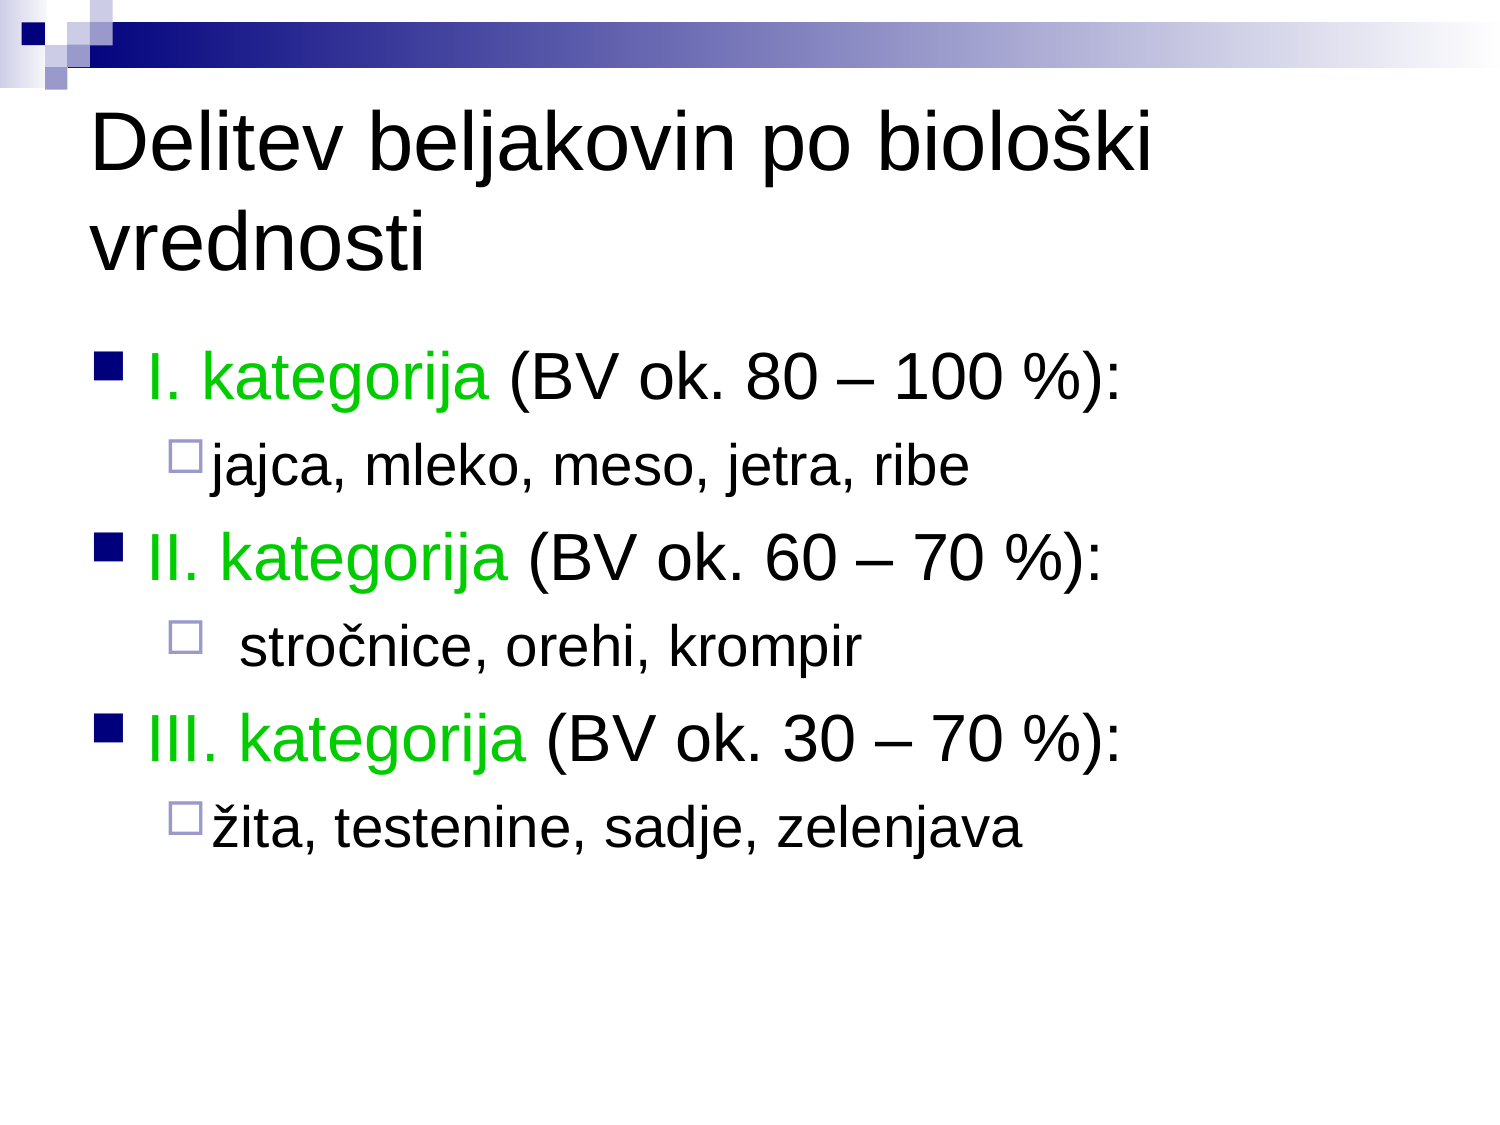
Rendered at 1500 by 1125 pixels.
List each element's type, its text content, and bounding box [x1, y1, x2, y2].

title Delitev beljakovin po biološki vrednosti [75, 75, 1426, 301]
list I. kategorija (BV ok. 80 – 100 %): jajca, mleko, meso, jetra, ribe II. kategorija (BV ok. 60 – 70 %): stročnice, orehi, krompir III. kategorija (BV ok. 30 – 70 %): žita, testenine, sadje, zelenjava [75, 324, 1426, 963]
